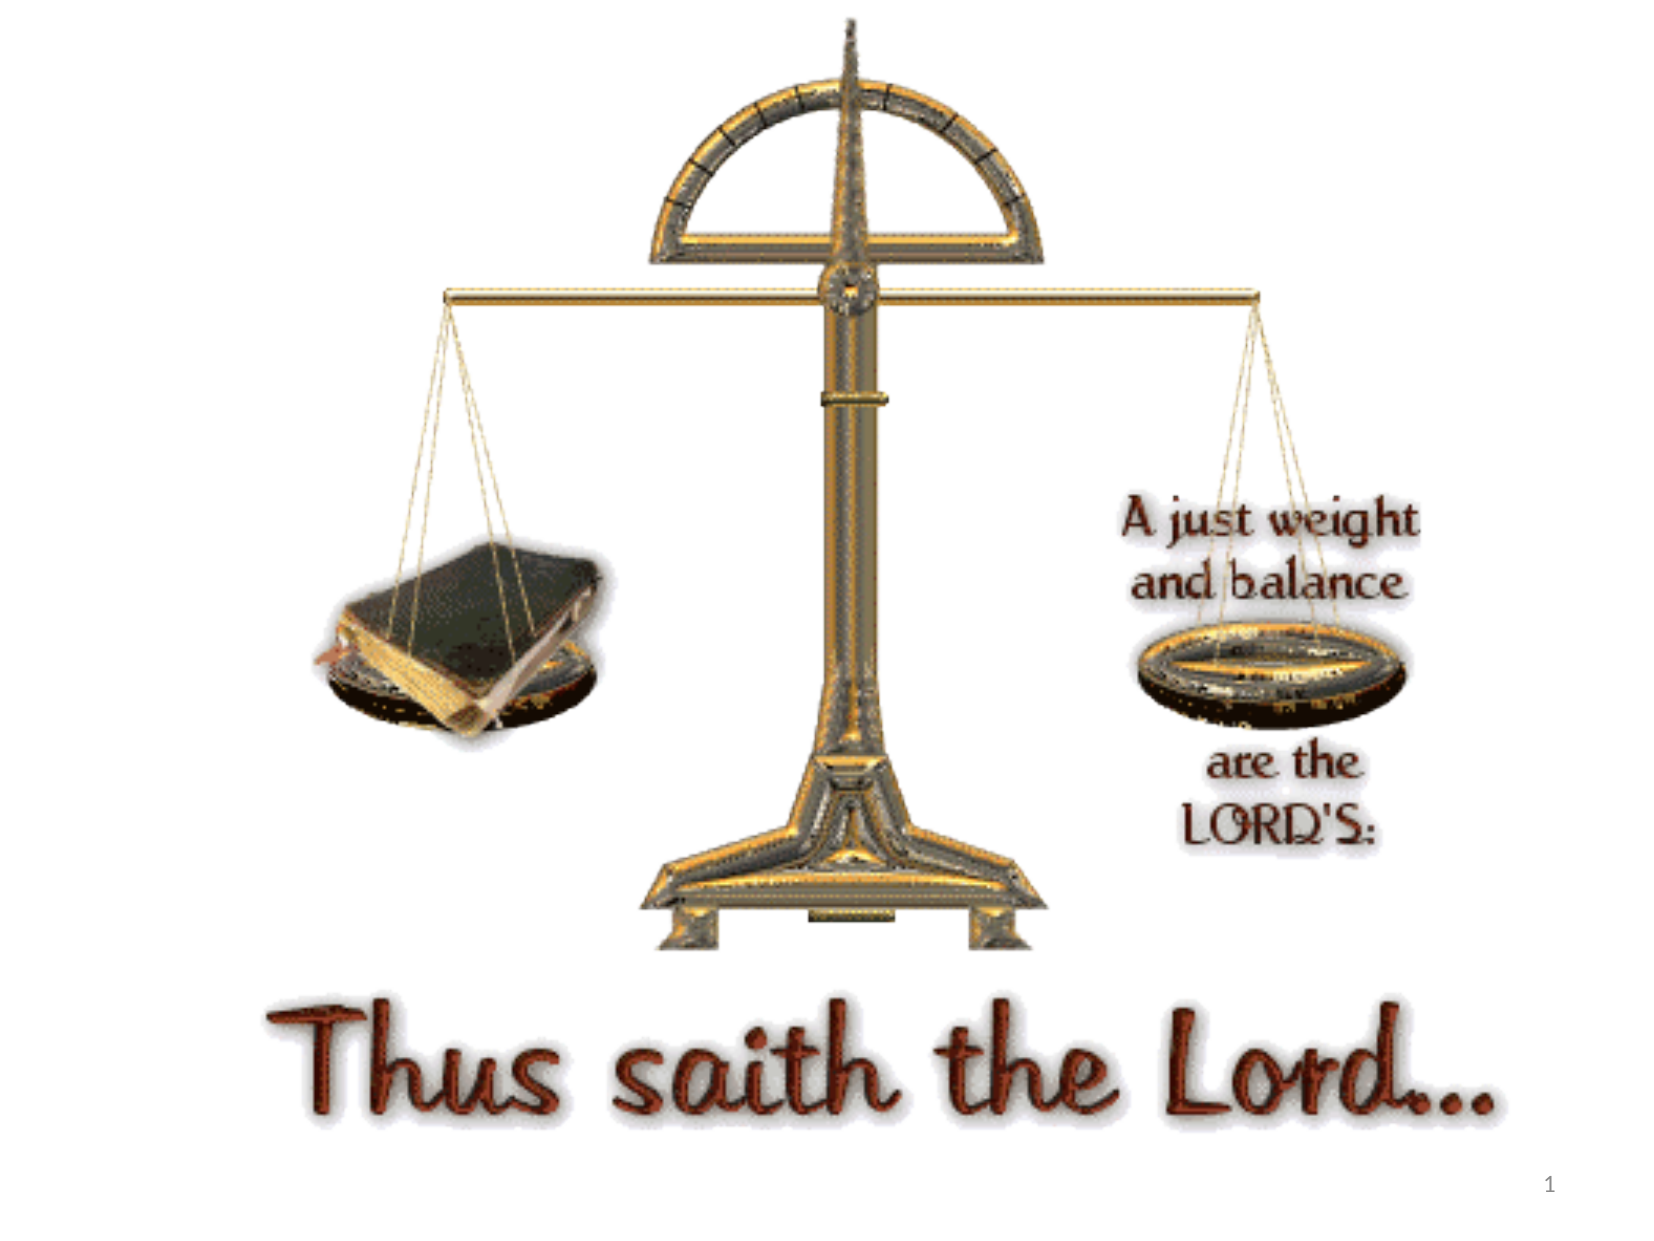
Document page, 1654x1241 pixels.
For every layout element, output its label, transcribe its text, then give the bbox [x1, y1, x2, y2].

slide_number <number> [1185, 1149, 1571, 1216]
picture [192, 0, 1589, 1142]
